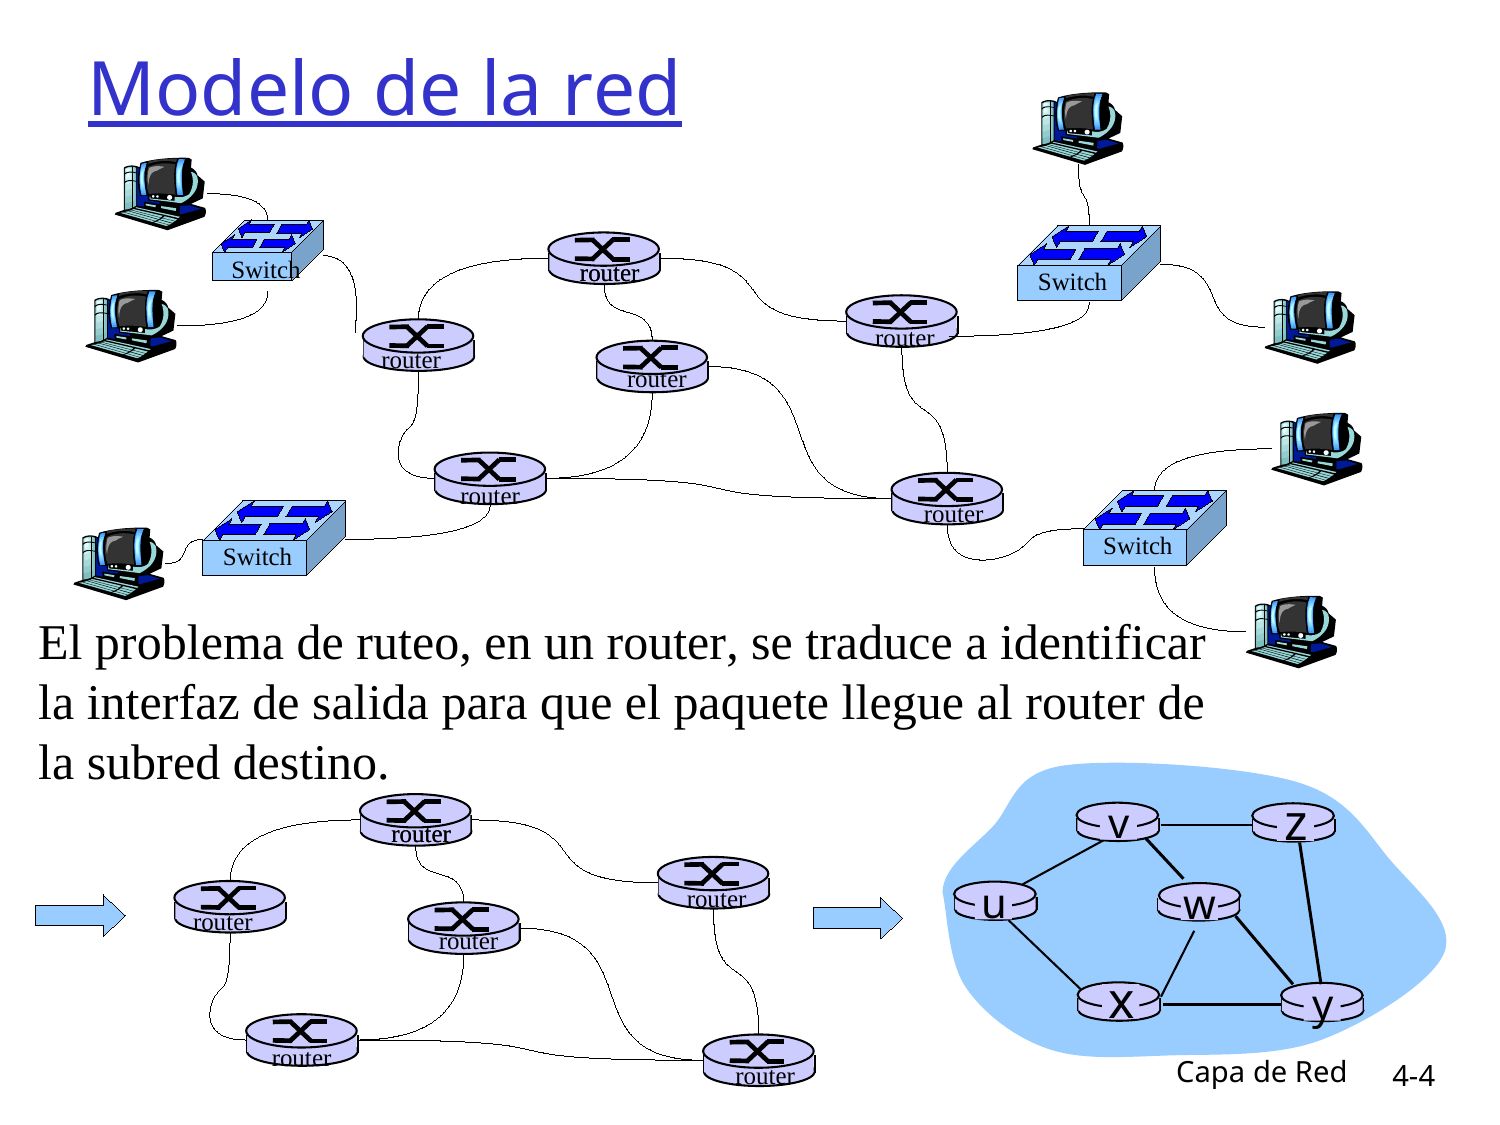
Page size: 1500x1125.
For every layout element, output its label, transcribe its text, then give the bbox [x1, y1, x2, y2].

text_box z [1269, 782, 1323, 859]
picture [114, 157, 208, 231]
text_box [202, 541, 208, 576]
text_box w [1169, 870, 1232, 936]
text_box [703, 1034, 815, 1082]
text_box [942, 762, 1332, 1058]
text_box router [257, 1034, 347, 1079]
text_box [246, 1014, 358, 1060]
text_box Switch [216, 246, 316, 292]
text_box [1029, 243, 1076, 258]
text_box router [366, 336, 456, 381]
text_box [548, 232, 660, 280]
text_box [657, 856, 769, 904]
text_box router [565, 248, 655, 294]
text_box [596, 340, 708, 388]
text_box [221, 234, 257, 246]
text_box [1166, 490, 1227, 564]
text_box router [720, 1051, 810, 1102]
text_box [891, 472, 1003, 521]
text_box Switch [1023, 258, 1123, 303]
text_box router [376, 810, 466, 856]
text_box v [1093, 789, 1145, 855]
text_box [434, 452, 546, 499]
picture [73, 527, 166, 601]
text_box [215, 518, 262, 533]
text_box [362, 319, 474, 368]
text_box [408, 902, 520, 950]
text_box [1083, 530, 1088, 566]
text_box router [178, 897, 268, 943]
text_box [1117, 490, 1164, 512]
text_box [1095, 508, 1142, 522]
text_box router [612, 355, 702, 400]
text_box [174, 880, 286, 929]
picture [1271, 412, 1364, 486]
text_box [35, 894, 126, 937]
text_box [1304, 792, 1447, 1028]
text_box [813, 897, 903, 939]
text_box [1123, 225, 1161, 299]
text_box El problema de ruteo, en un router, se traduce a identificar la interfaz de salida para que el paquete llegue al router de la subred destino. [23, 602, 1223, 798]
text_box [260, 220, 324, 257]
text_box [264, 518, 310, 533]
text_box [846, 295, 958, 342]
text_box router [672, 875, 762, 921]
text_box router [909, 490, 999, 540]
text_box router [860, 313, 950, 359]
text_box u [966, 869, 1023, 935]
picture [1245, 595, 1339, 669]
text_box [212, 253, 216, 281]
text_box Switch [208, 533, 308, 578]
picture [85, 289, 178, 363]
picture [1264, 290, 1358, 364]
text_box router [445, 472, 535, 518]
text_box x [1093, 960, 1150, 1036]
text_box [1145, 508, 1190, 522]
text_box [238, 219, 275, 238]
title Modelo de la red [87, 23, 1363, 150]
text_box [1052, 225, 1099, 248]
text_box [1100, 225, 1147, 248]
text_box [1079, 243, 1125, 258]
text_box [285, 500, 346, 574]
text_box Switch [1088, 522, 1188, 568]
text_box y [1297, 970, 1349, 1036]
text_box [237, 500, 284, 523]
text_box [1017, 266, 1023, 301]
text_box [360, 794, 472, 842]
text_box router [424, 916, 514, 962]
picture [1032, 91, 1125, 165]
